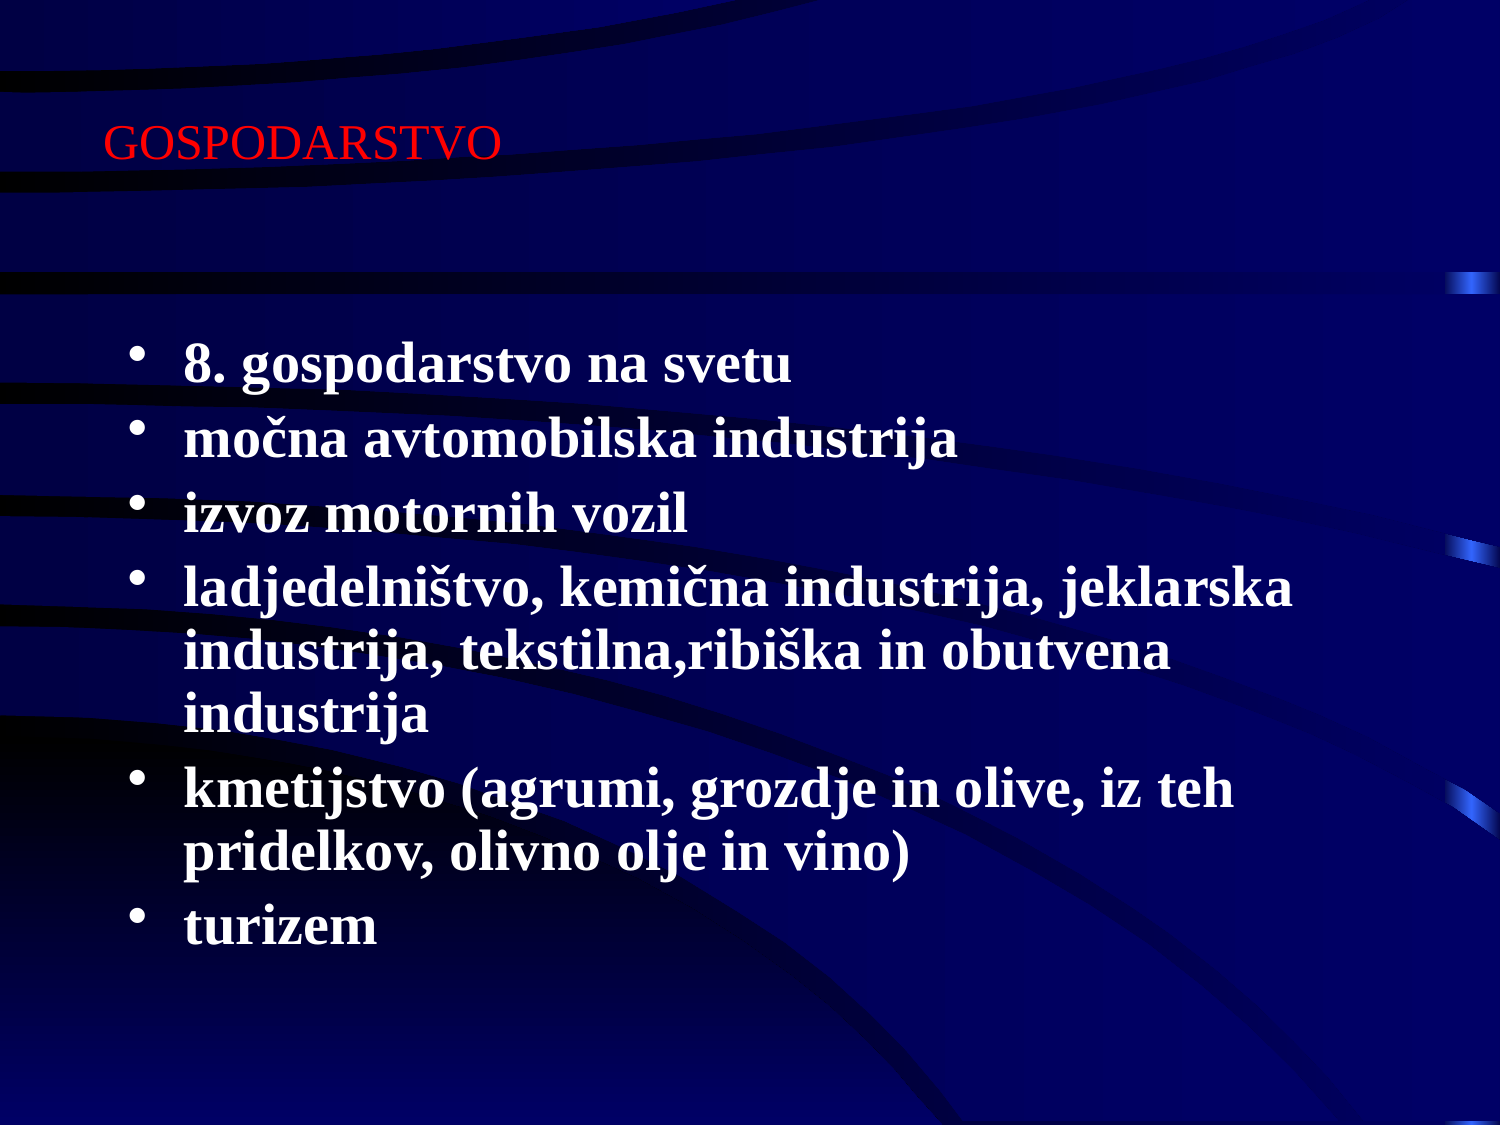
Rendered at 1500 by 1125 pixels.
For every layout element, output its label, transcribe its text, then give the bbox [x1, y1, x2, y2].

list 8. gospodarstvo na svetu močna avtomobilska industrija izvoz motornih vozil ladjedelništvo, kemična industrija, jeklarska industrija, tekstilna,ribiška in obutvena industrija kmetijstvo (agrumi, grozdje in olive, iz teh pridelkov, olivno olje in vino) turizem [112, 324, 1388, 1000]
text_box GOSPODARSTVO [88, 101, 1247, 208]
